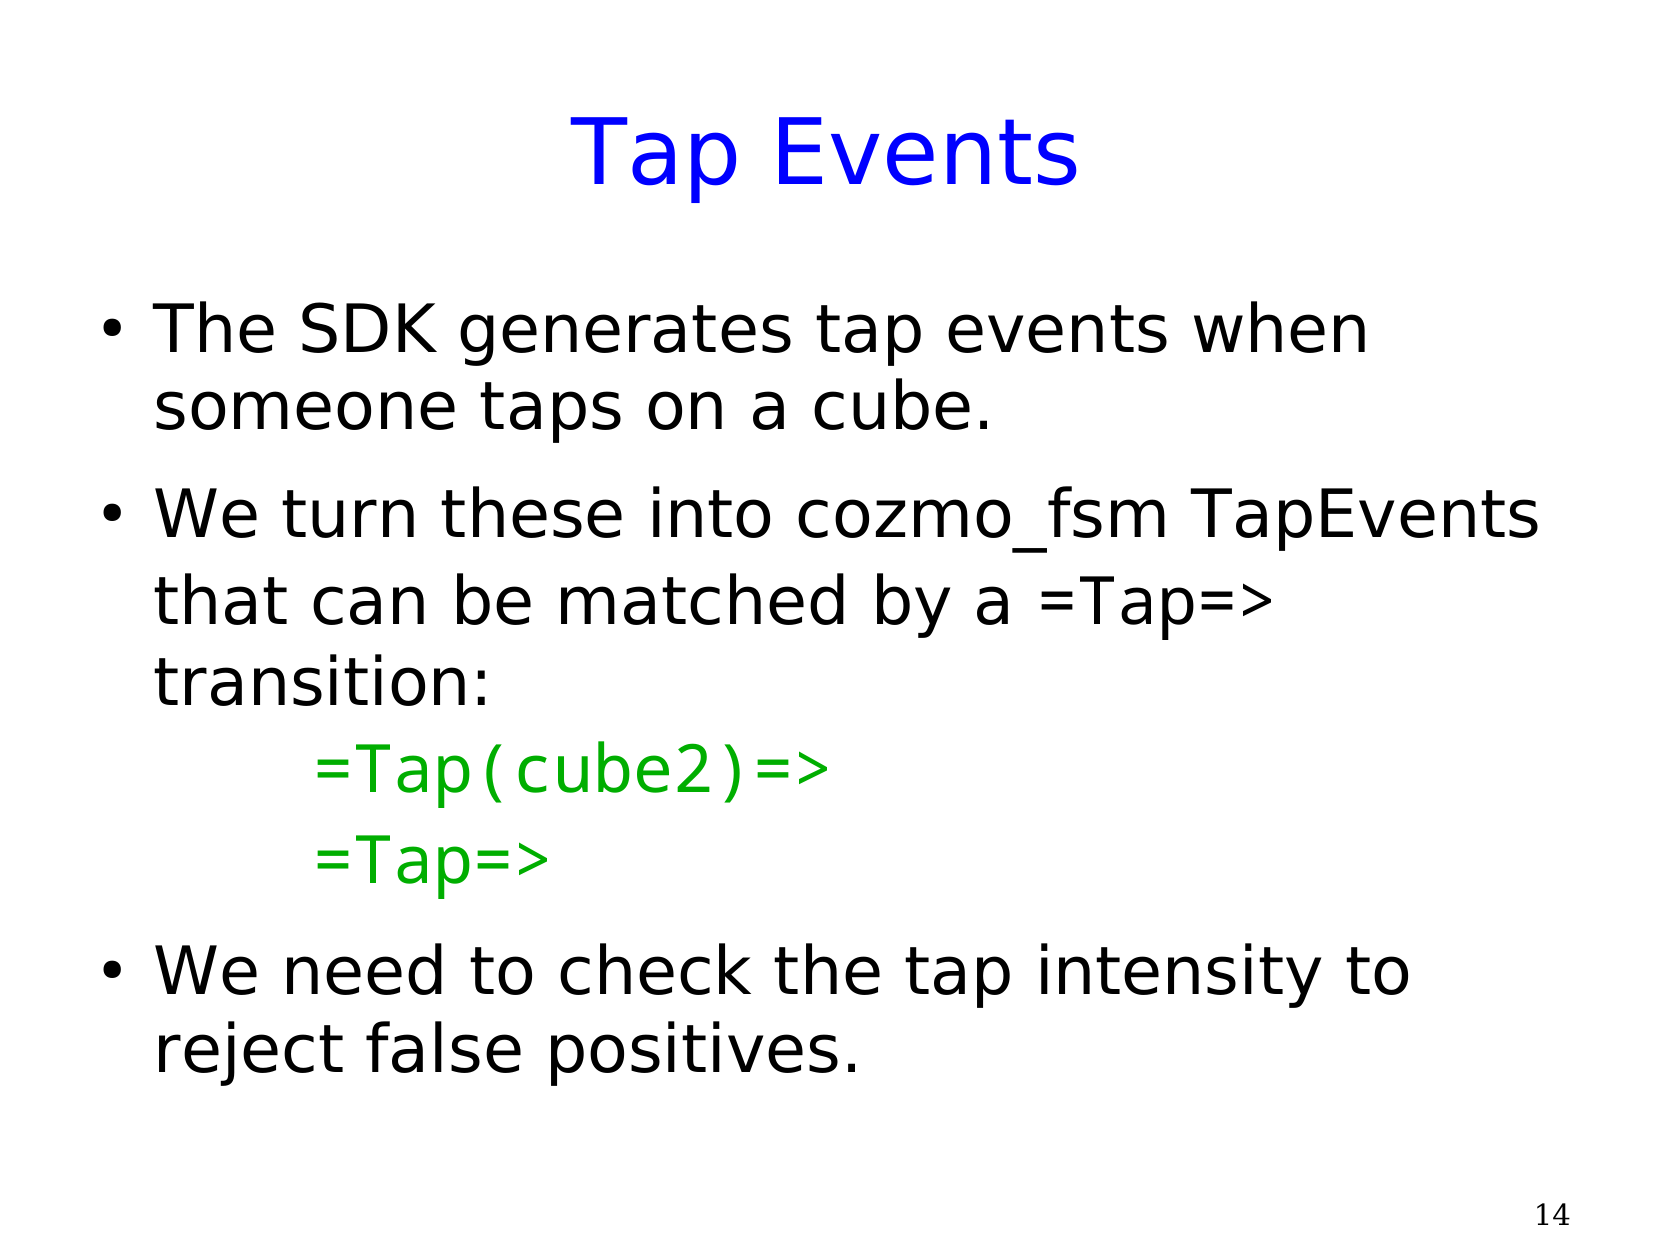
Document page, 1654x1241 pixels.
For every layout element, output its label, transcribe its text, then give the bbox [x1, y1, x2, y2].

title Tap Events [82, 49, 1571, 257]
list The SDK generates tap events when someone taps on a cube. We turn these into cozmo_fsm TapEvents that can be matched by a =Tap=> transition: =Tap(cube2)=> =Tap=> We need to check the tap intensity to reject false positives. [82, 290, 1571, 1109]
